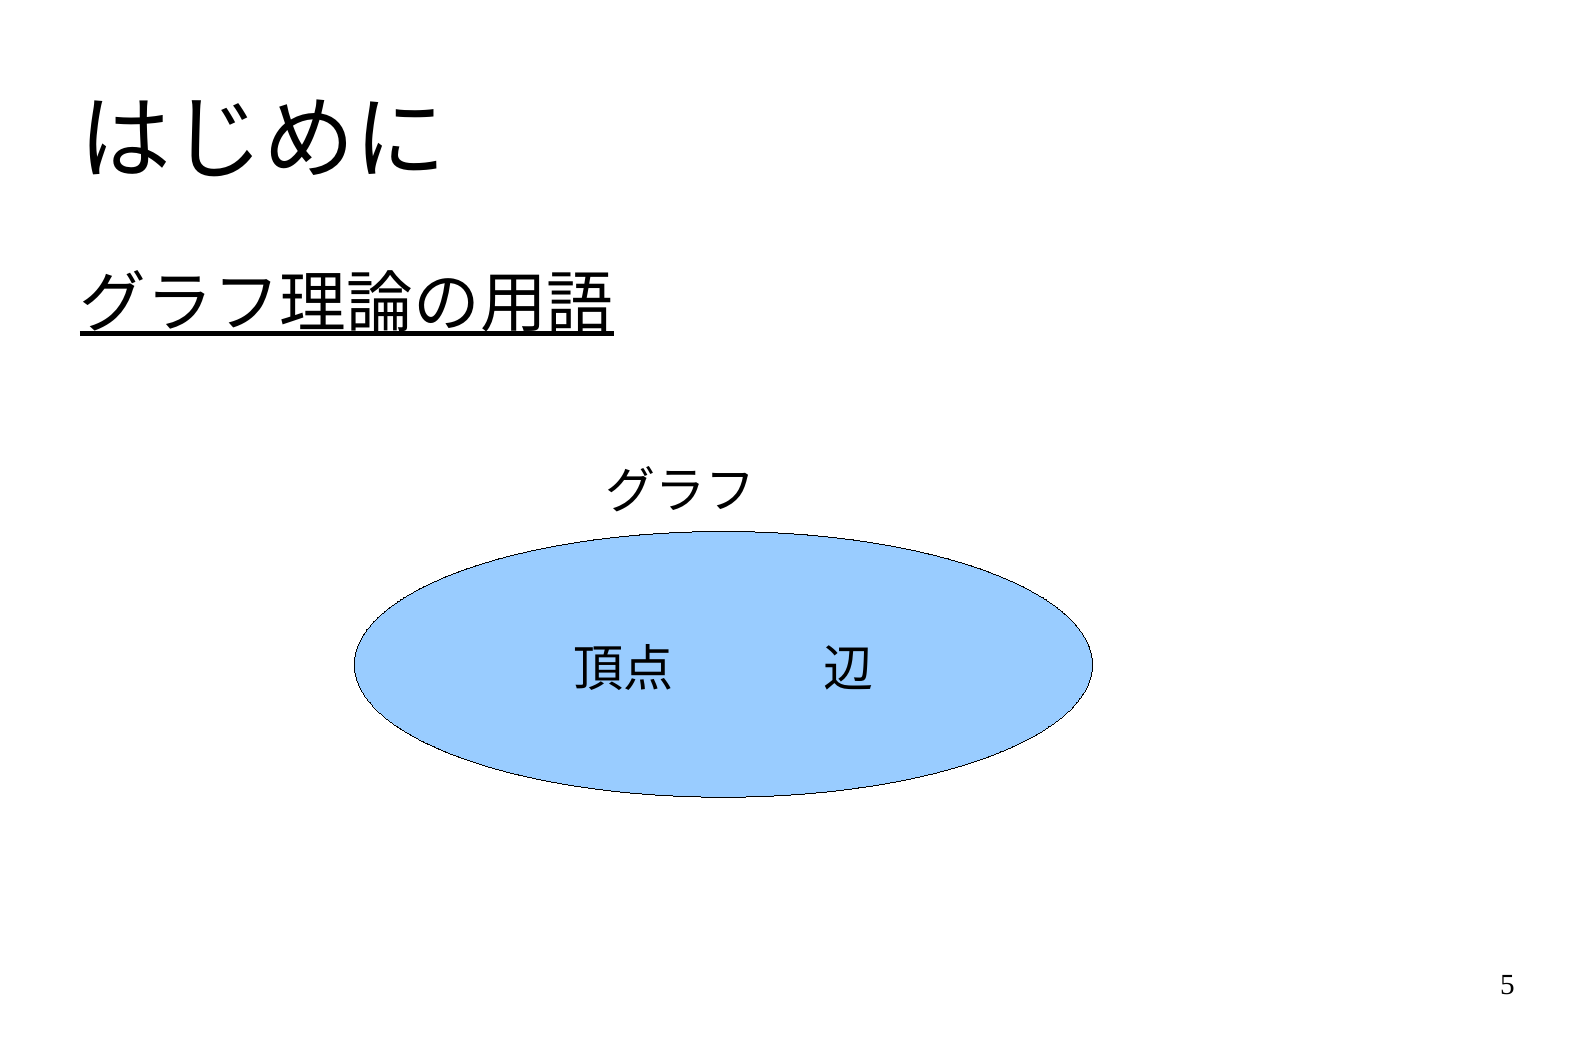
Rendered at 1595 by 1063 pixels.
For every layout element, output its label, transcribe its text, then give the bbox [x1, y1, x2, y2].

text_box グラフ [590, 442, 827, 508]
subtitle グラフ理論の用語 [79, 248, 1515, 936]
text_box 頂点 辺 [354, 531, 1093, 798]
title はじめに [79, 49, 1515, 213]
